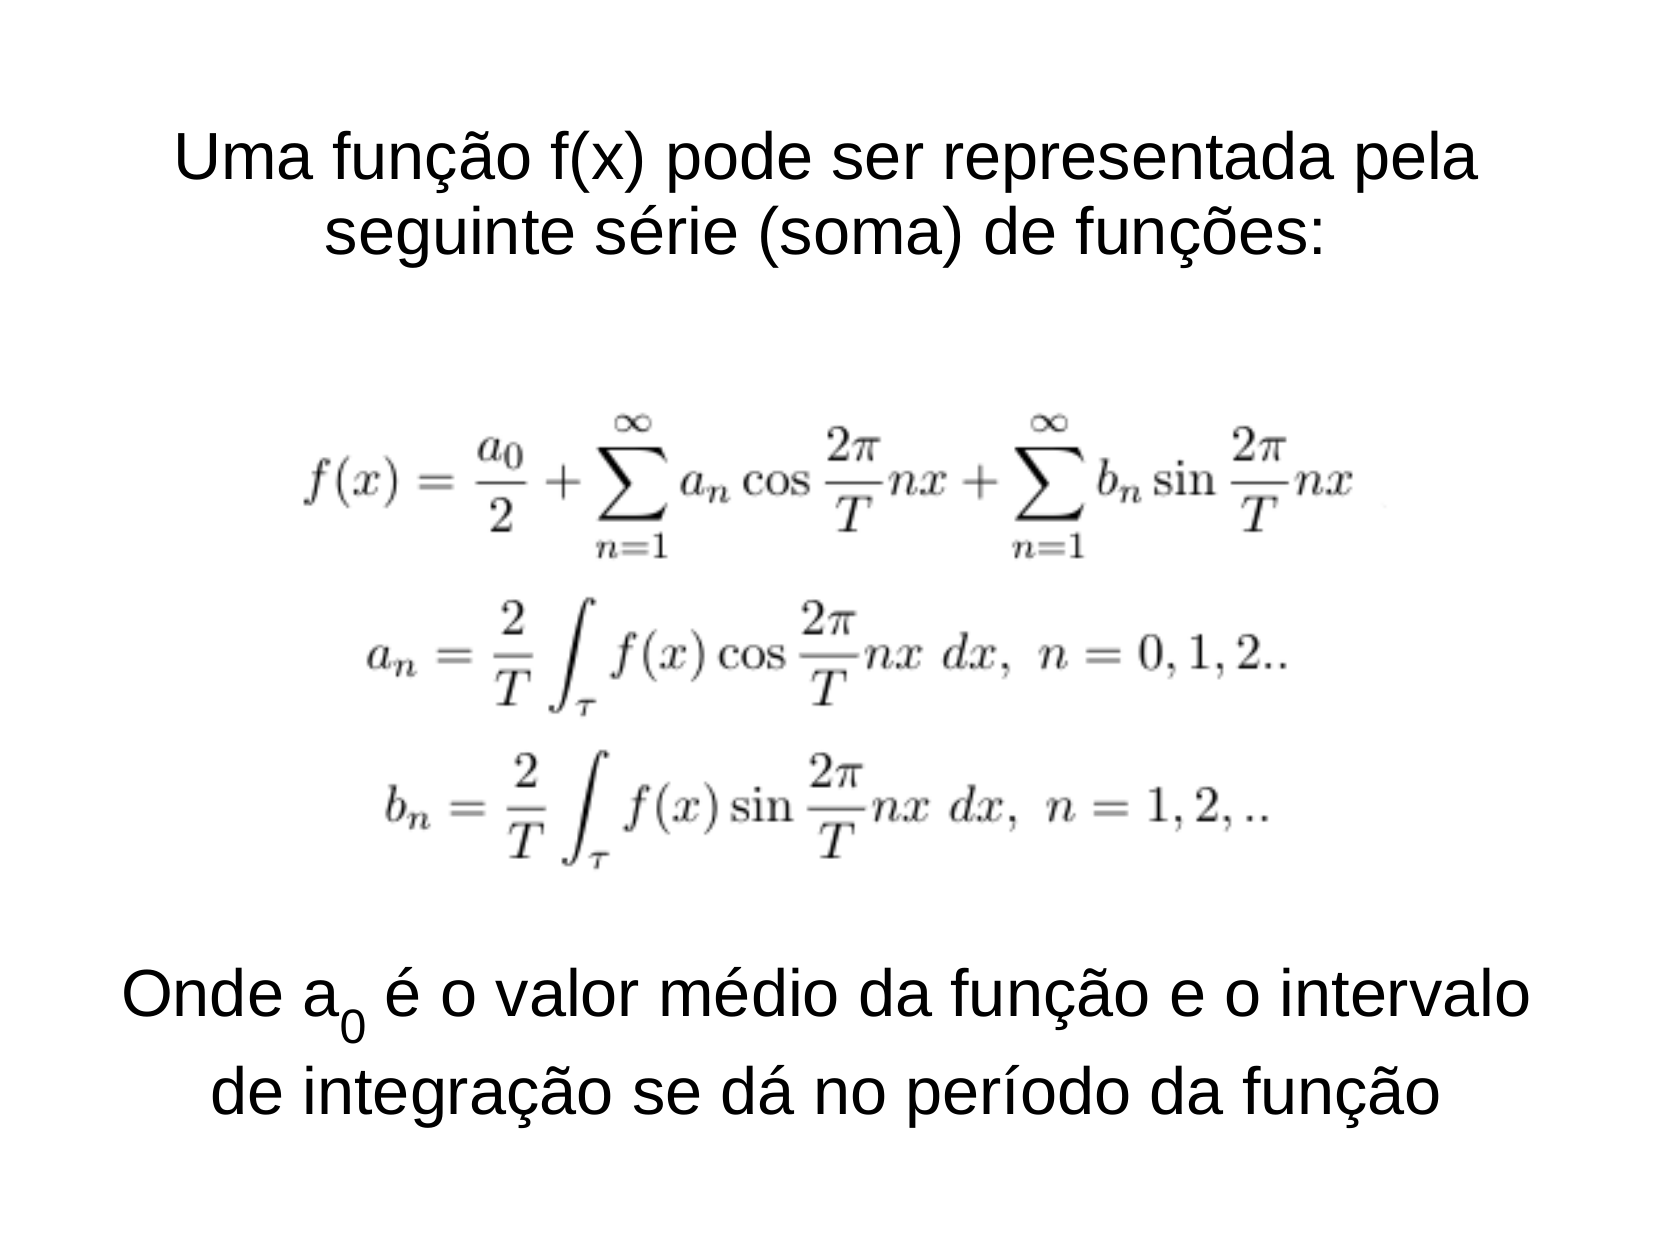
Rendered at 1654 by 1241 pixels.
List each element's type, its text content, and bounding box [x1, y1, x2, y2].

subtitle Uma função f(x) pode ser representada pela seguinte série (soma) de funções: Onde a0 é o valor médio da função e o intervalo de integração se dá no período da função [82, 118, 1571, 1130]
